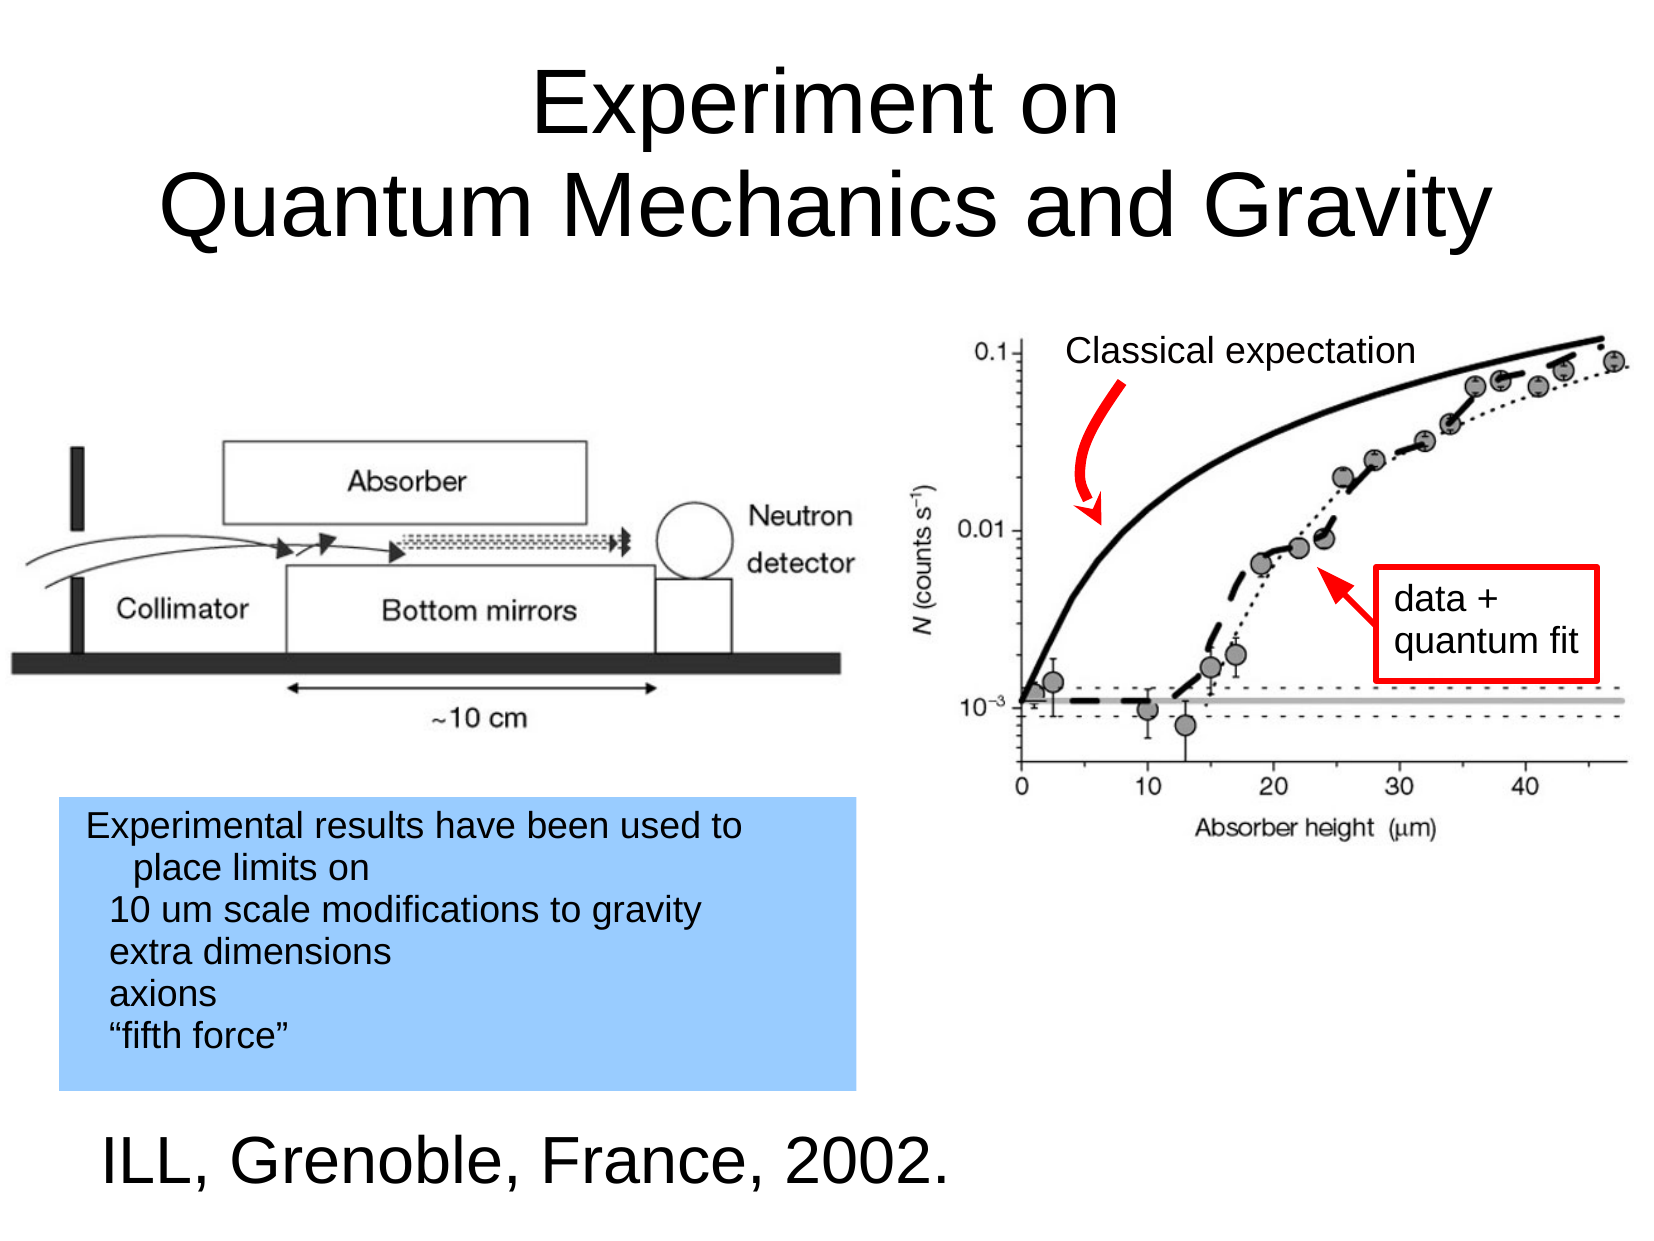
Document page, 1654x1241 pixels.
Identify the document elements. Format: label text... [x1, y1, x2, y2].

picture [898, 311, 1654, 857]
text_box Classical expectation [1050, 321, 1432, 380]
title Experiment on Quantum Mechanics and Gravity [82, 39, 1571, 267]
list ILL, Grenoble, France, 2002. [82, 1122, 1571, 1217]
text_box data + quantum fit [1375, 566, 1598, 681]
picture [5, 429, 878, 751]
text_box Experimental results have been used to place limits on 10 um scale modifications to gravity extra dimensions axions “fifth force” [59, 797, 857, 1091]
